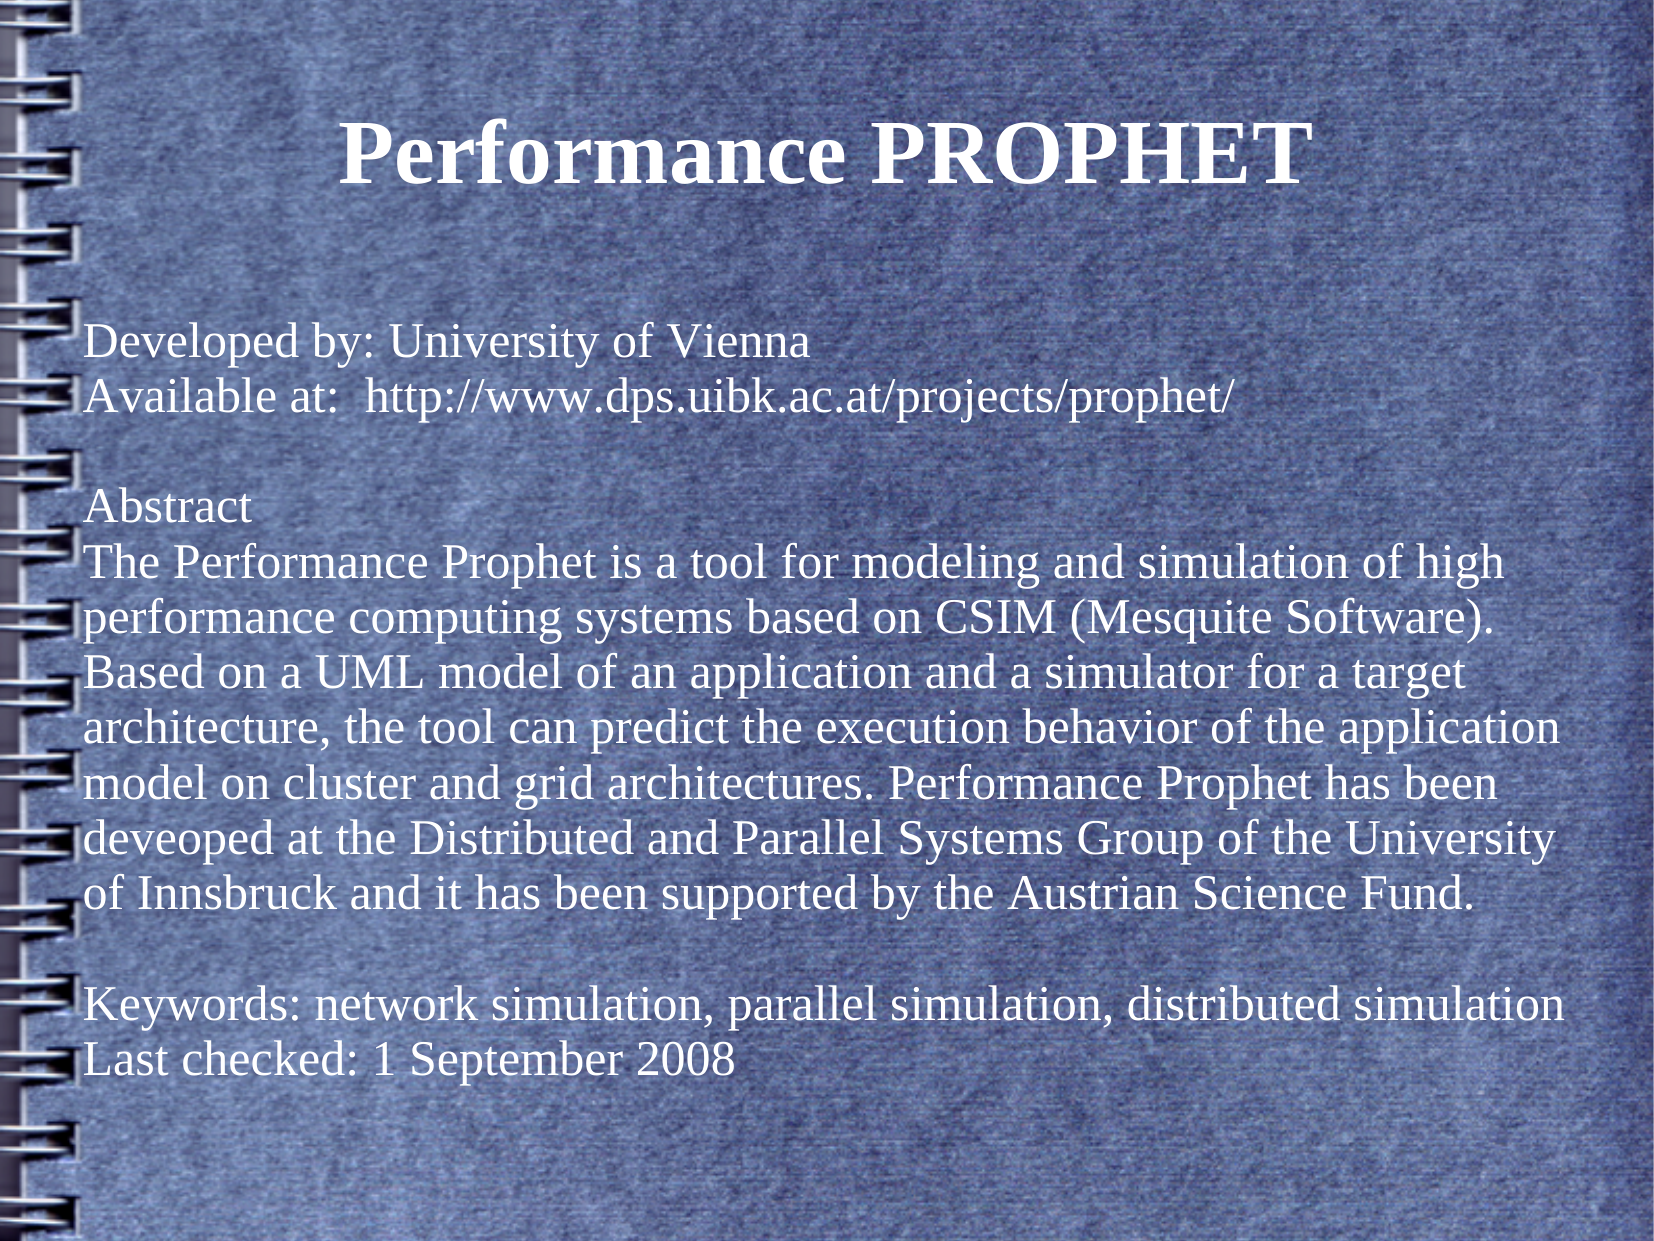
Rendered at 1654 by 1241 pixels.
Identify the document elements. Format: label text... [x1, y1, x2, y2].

subtitle Developed by: University of Vienna Available at: http://www.dps.uibk.ac.at/projects/prophet/ Abstract The Performance Prophet is a tool for modeling and simulation of high performance computing systems based on CSIM (Mesquite Software). Based on a UML model of an application and a simulator for a target architecture, the tool can predict the execution behavior of the application model on cluster and grid architectures. Performance Prophet has been deveoped at the Distributed and Parallel Systems Group of the University of Innsbruck and it has been supported by the Austrian Science Fund. Keywords: network simulation, parallel simulation, distributed simulation Last checked: 1 September 2008 [82, 297, 1571, 1102]
picture [0, 0, 1654, 1241]
title Performance PROPHET [82, 56, 1571, 250]
